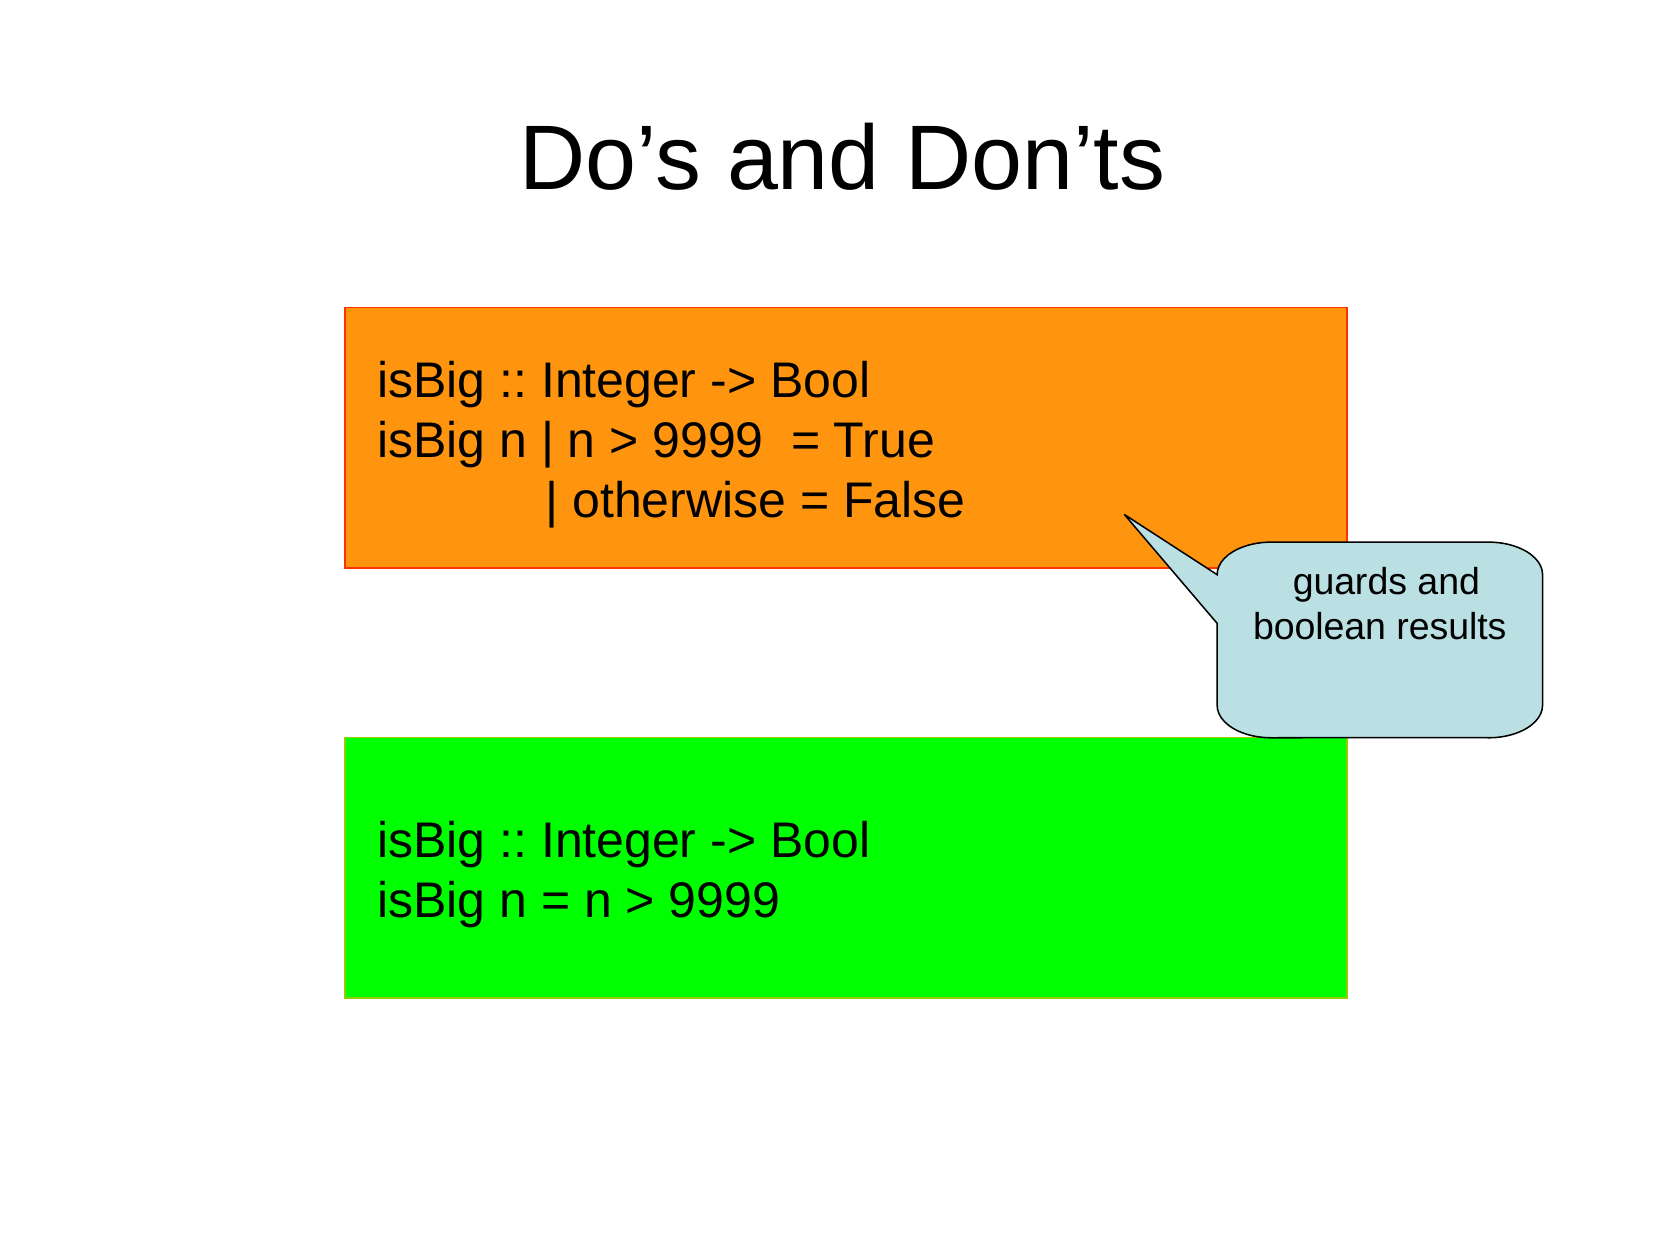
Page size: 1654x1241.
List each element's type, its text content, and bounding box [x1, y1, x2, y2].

text_box guards and boolean results [1124, 514, 1543, 738]
text_box isBig :: Integer -> Bool isBig n = n > 9999 [344, 737, 1348, 999]
title Do’s and Don’ts [82, 49, 1571, 257]
text_box isBig :: Integer -> Bool isBig n | n > 9999 = True | otherwise = False [344, 307, 1348, 569]
